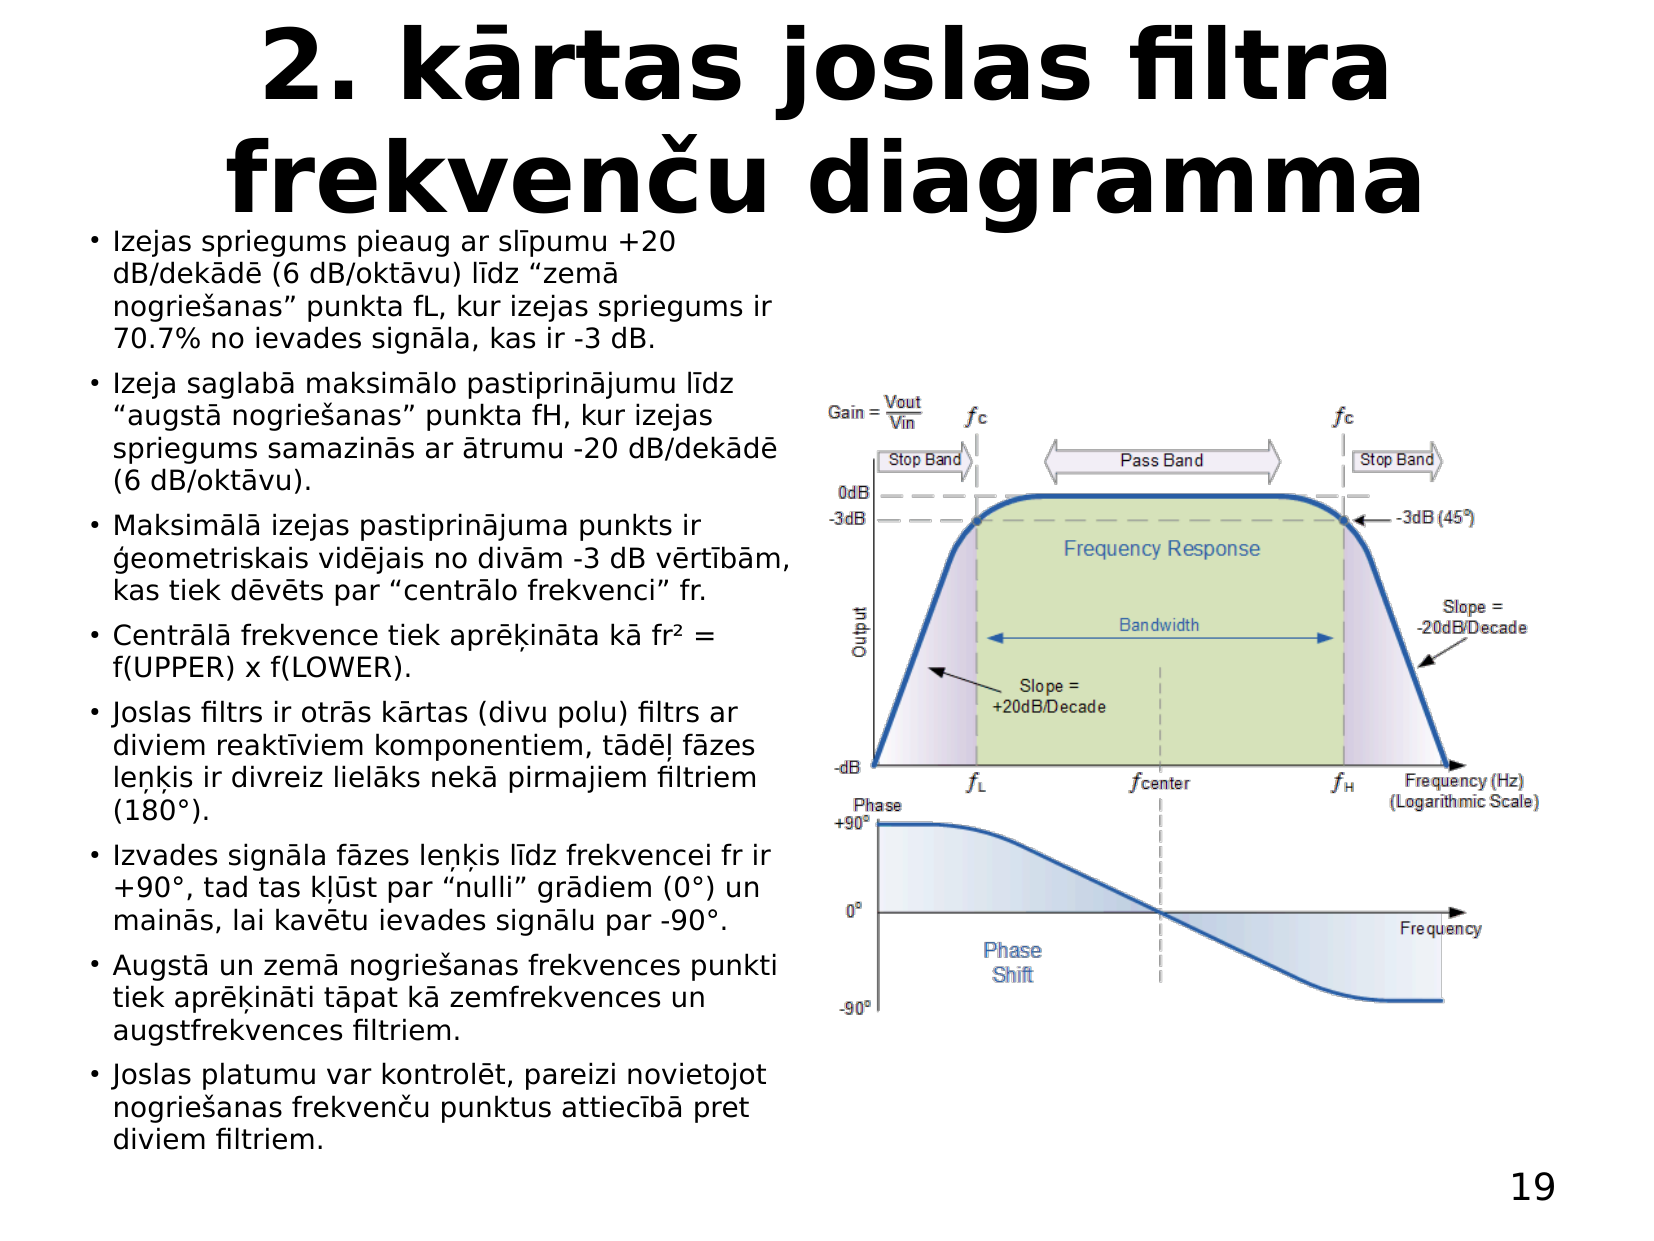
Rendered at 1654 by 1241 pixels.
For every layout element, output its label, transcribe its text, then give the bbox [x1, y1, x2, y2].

list Izejas spriegums pieaug ar slīpumu +20 dB/dekādē (6 dB/oktāvu) līdz “zemā nogriešanas” punkta fL, kur izejas spriegums ir 70.7% no ievades signāla, kas ir -3 dB. Izeja saglabā maksimālo pastiprinājumu līdz “augstā nogriešanas” punkta fH, kur izejas spriegums samazinās ar ātrumu -20 dB/dekādē (6 dB/oktāvu). Maksimālā izejas pastiprinājuma punkts ir ģeometriskais vidējais no divām -3 dB vērtībām, kas tiek dēvēts par “centrālo frekvenci” fr. Centrālā frekvence tiek aprēķināta kā fr² = f(UPPER) x f(LOWER). Joslas filtrs ir otrās kārtas (divu polu) filtrs ar diviem reaktīviem komponentiem, tādēļ fāzes leņķis ir divreiz lielāks nekā pirmajiem filtriem (180°). Izvades signāla fāzes leņķis līdz frekvencei fr ir +90°, tad tas kļūst par “nulli” grādiem (0°) un mainās, lai kavētu ievades signālu par -90°. Augstā un zemā nogriešanas frekvences punkti tiek aprēķināti tāpat kā zemfrekvences un augstfrekvences filtriem. Joslas platumu var kontrolēt, pareizi novietojot nogriešanas frekvenču punktus attiecībā pret diviem filtriem. [82, 225, 793, 1186]
picture [828, 367, 1539, 1042]
title 2. kārtas joslas filtra frekvenču diagramma [82, 8, 1571, 236]
